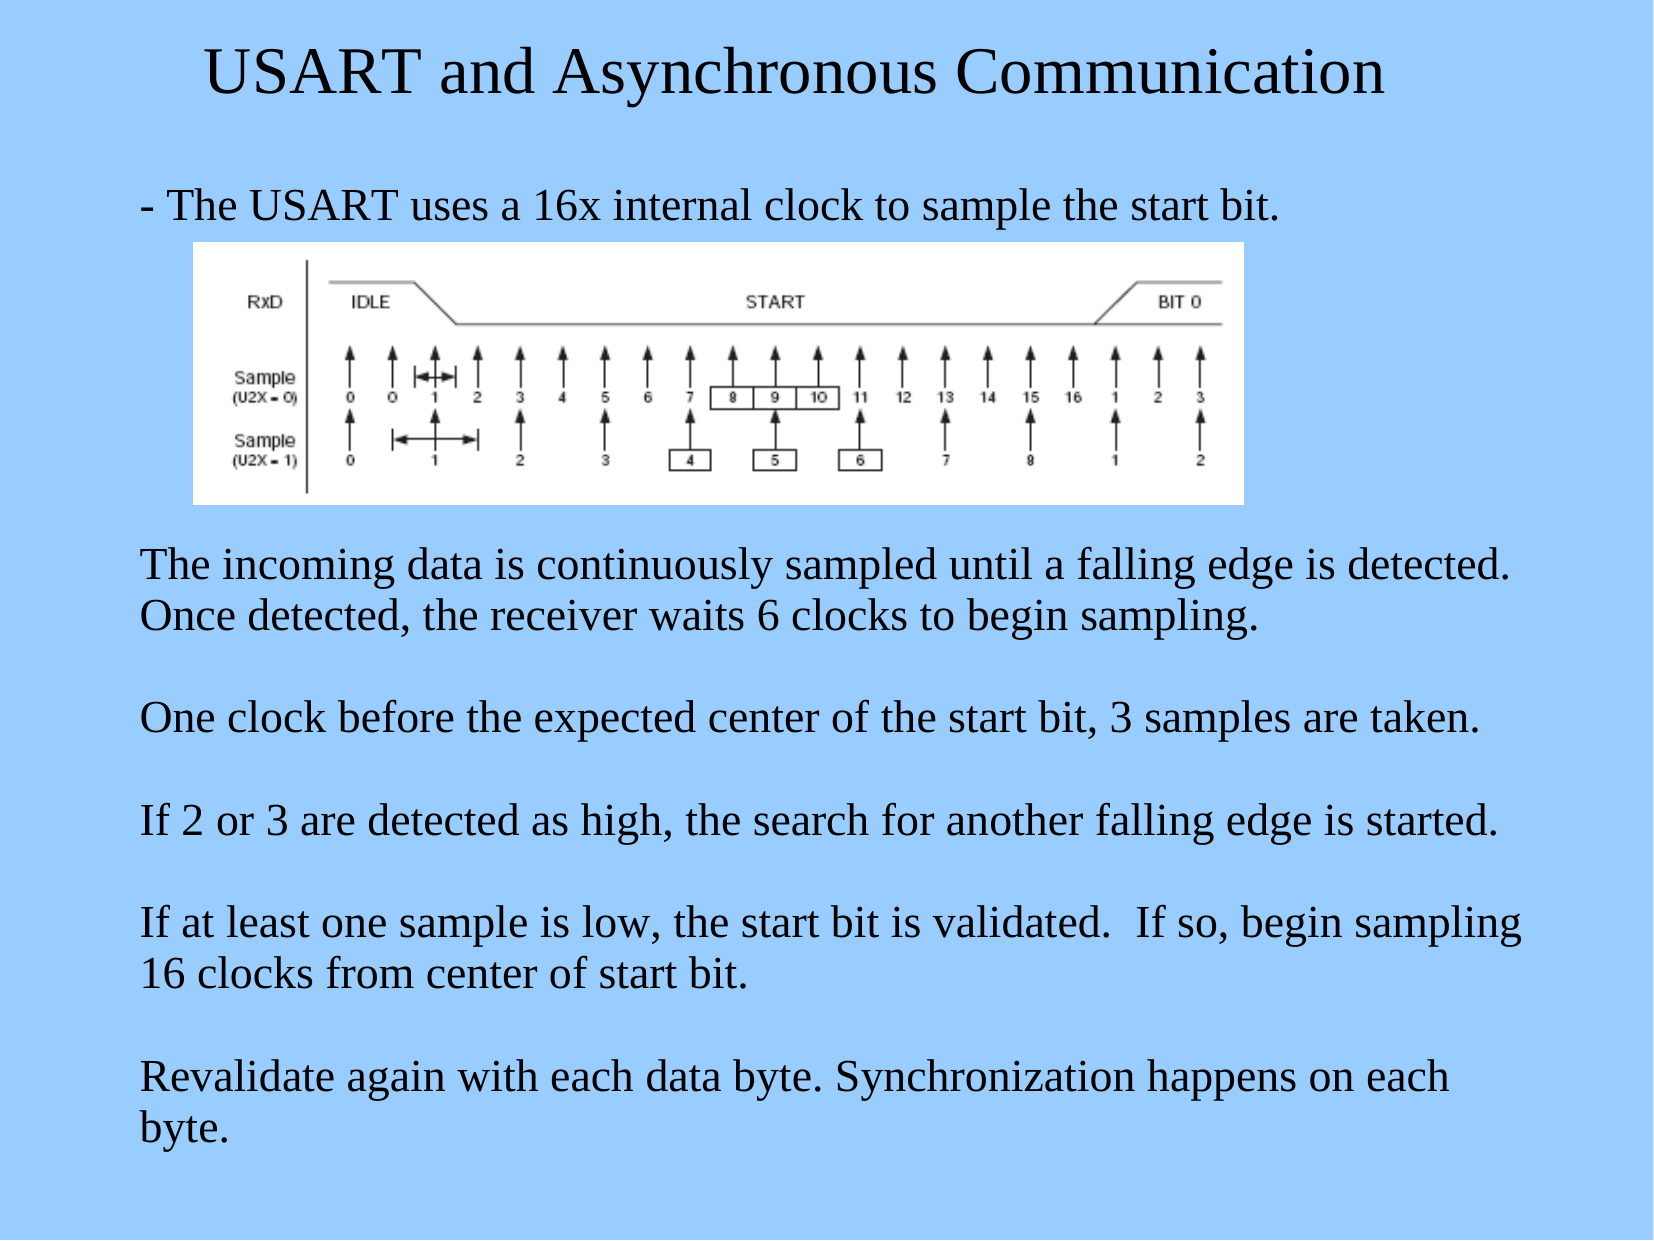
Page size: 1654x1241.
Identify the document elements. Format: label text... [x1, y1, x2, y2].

text_box - The USART uses a 16x internal clock to sample the start bit. The incoming data is continuously sampled until a falling edge is detected. Once detected, the receiver waits 6 clocks to begin sampling. One clock before the expected center of the start bit, 3 samples are taken. If 2 or 3 are detected as high, the search for another falling edge is started. If at least one sample is low, the start bit is validated. If so, begin sampling 16 clocks from center of start bit. Revalidate again with each data byte. Synchronization happens on each byte. [139, 179, 1499, 1207]
text_box USART and Asynchronous Communication [632, 33, 960, 108]
picture [193, 242, 1244, 505]
text_box [75, 150, 1463, 1126]
text_box [1499, 225, 1538, 1126]
